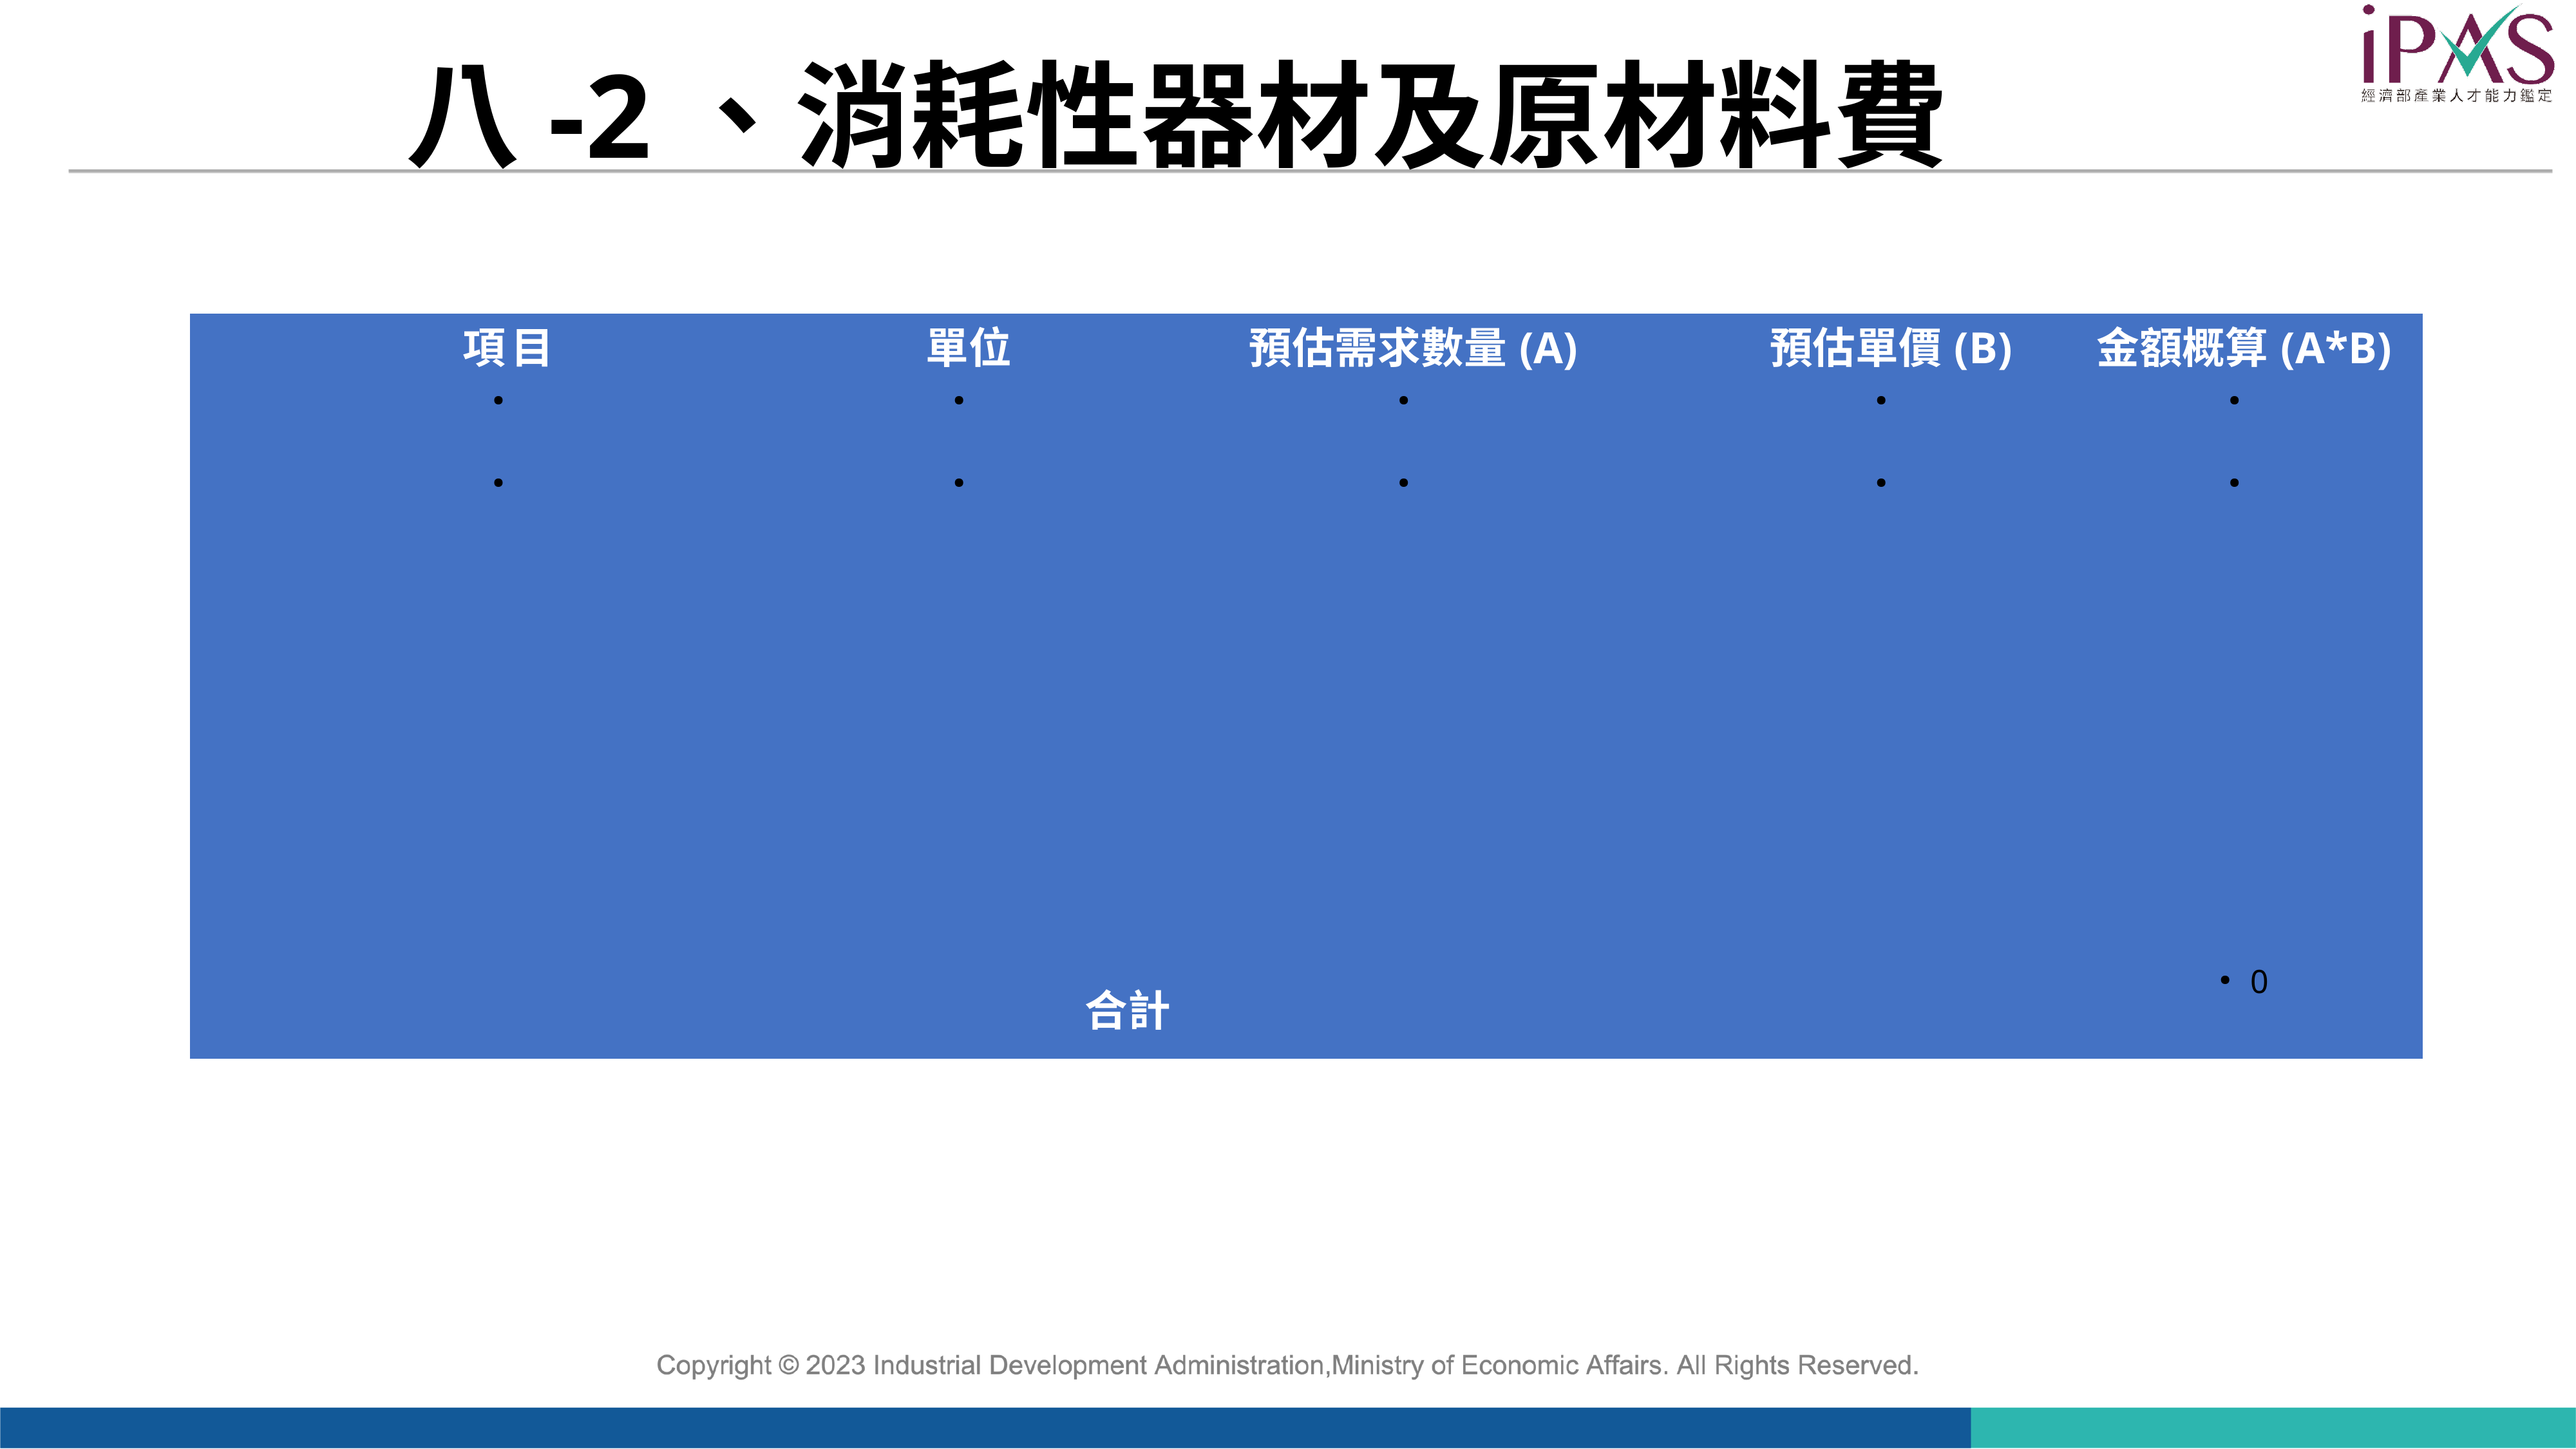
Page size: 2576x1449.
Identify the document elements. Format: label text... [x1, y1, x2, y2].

table_cell 合計 [190, 976, 2066, 1059]
table_cell [190, 645, 827, 728]
table_cell [1111, 811, 1716, 893]
table_cell [1716, 811, 2066, 893]
table_cell [1716, 728, 2066, 811]
table_cell [1111, 562, 1716, 645]
text_box 八-2、消耗性器材及原材料費 [130, 37, 2224, 140]
table_cell [1111, 728, 1716, 811]
table_cell [2066, 728, 2423, 811]
table_cell [1716, 479, 2066, 562]
table_cell [827, 811, 1111, 893]
table_cell [190, 893, 827, 976]
table_cell [190, 396, 827, 479]
table_cell [190, 811, 827, 893]
table_cell [2066, 893, 2423, 976]
table_cell [1716, 893, 2066, 976]
table_cell [2066, 479, 2423, 562]
table_cell [1716, 396, 2066, 479]
table_cell [1111, 893, 1716, 976]
table_cell [1111, 645, 1716, 728]
table_cell [190, 562, 827, 645]
table_cell [1716, 562, 2066, 645]
table_header 項 目 [190, 314, 827, 396]
table_cell [827, 562, 1111, 645]
table_cell 0 [2066, 976, 2423, 1059]
table_header 預估需求數量(A) [1111, 314, 1716, 396]
table_cell [1716, 645, 2066, 728]
table_cell [190, 728, 827, 811]
table_cell [827, 479, 1111, 562]
table_cell [827, 893, 1111, 976]
table_cell [2066, 645, 2423, 728]
table_header 金額概算(A*B) [2066, 314, 2423, 396]
table_cell [1111, 396, 1716, 479]
table_cell [827, 396, 1111, 479]
table_cell 0 [2255, 976, 2264, 991]
table_cell [2066, 562, 2423, 645]
table_cell [2255, 972, 2264, 976]
table_header 預估單價(B) [1716, 314, 2066, 396]
table_cell [2066, 811, 2423, 893]
table_header 單位 [827, 314, 1111, 396]
table_cell [190, 479, 827, 562]
table_cell [1111, 479, 1716, 562]
table_cell [827, 645, 1111, 728]
table_cell [2066, 396, 2423, 479]
table_cell [827, 728, 1111, 811]
